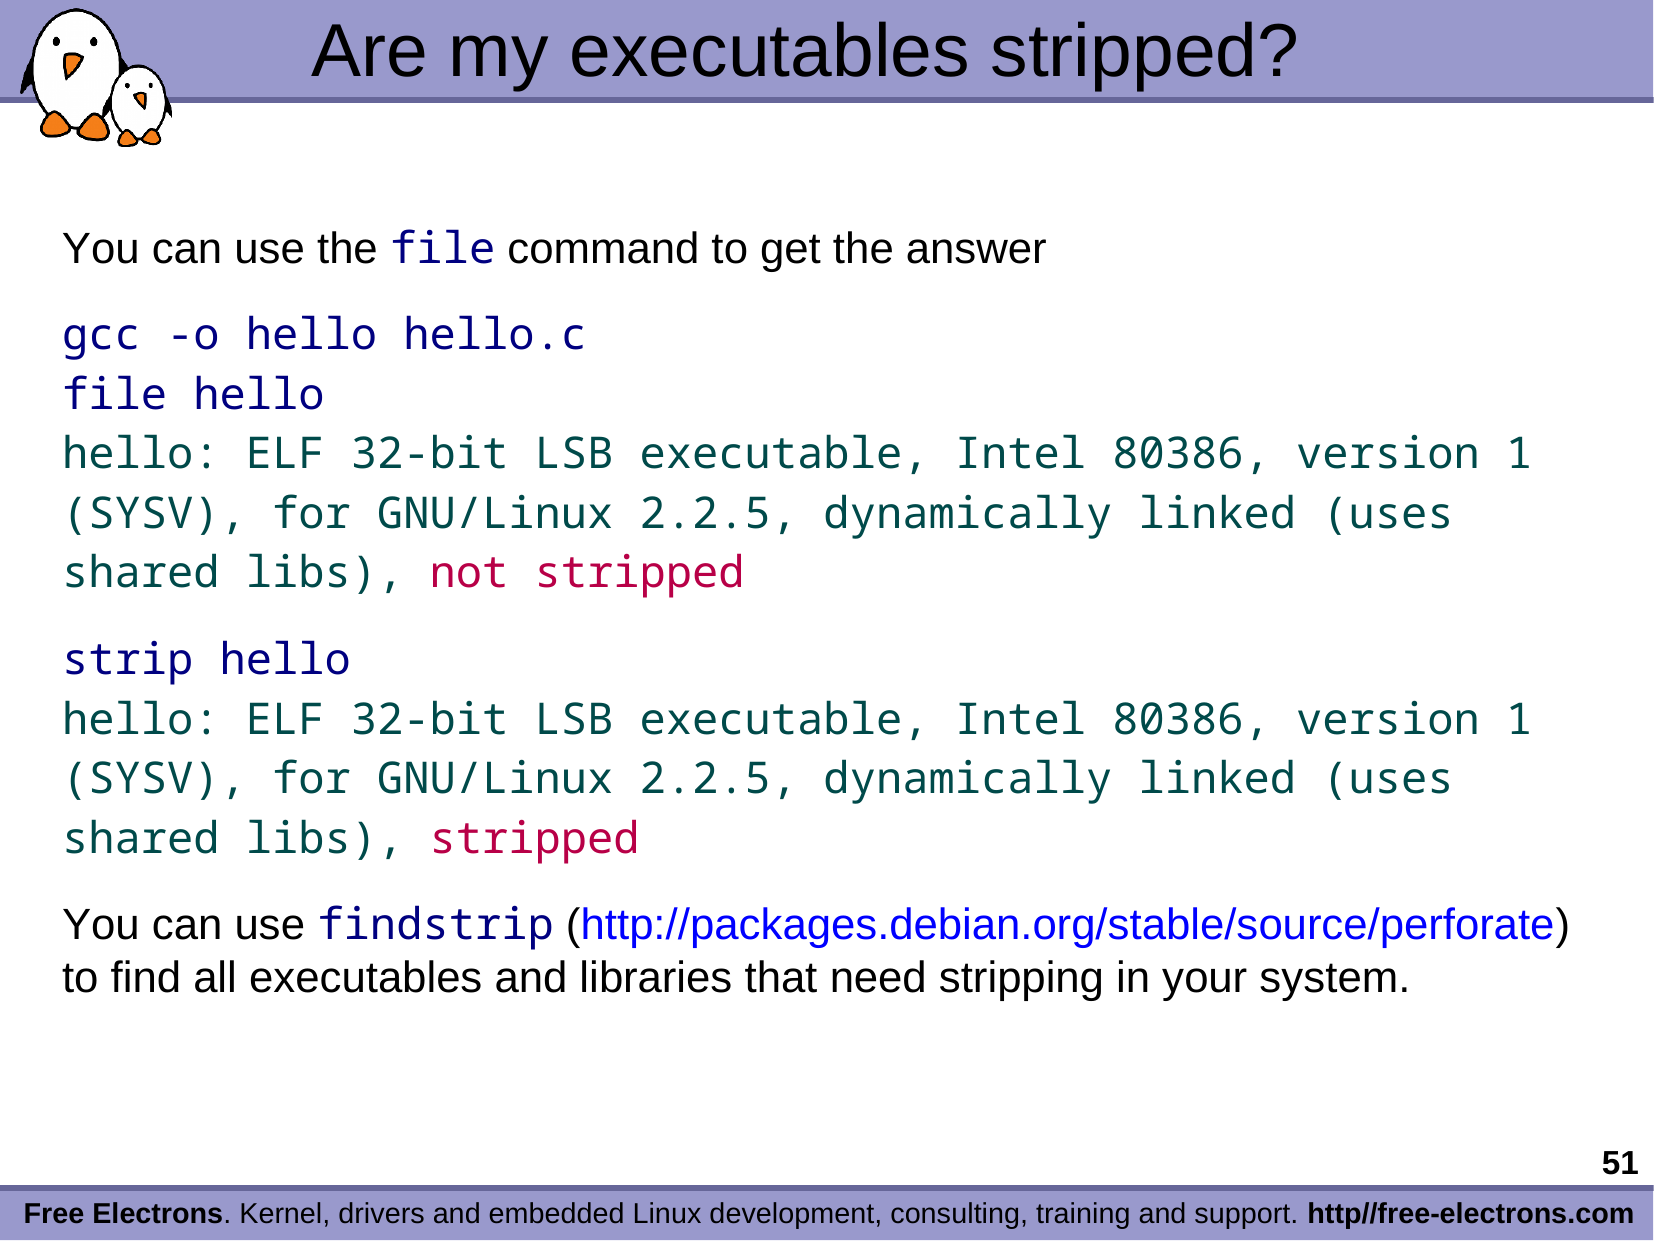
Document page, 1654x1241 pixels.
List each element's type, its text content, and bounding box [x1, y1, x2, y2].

picture [20, 8, 172, 147]
title Are my executables stripped? [60, 0, 1551, 100]
list You can use the file command to get the answer gcc -o hello hello.c file hello hello: ELF 32-bit LSB executable, Intel 80386, version 1 (SYSV), for GNU/Linux 2.2.5, dynamically linked (uses shared libs), not stripped strip hello hello: ELF 32-bit LSB executable, Intel 80386, version 1 (SYSV), for GNU/Linux 2.2.5, dynamically linked (uses shared libs), stripped You can use findstrip (http://packages.debian.org/stable/source/perforate) to find all executables and libraries that need stripping in your system. [44, 216, 1602, 1066]
